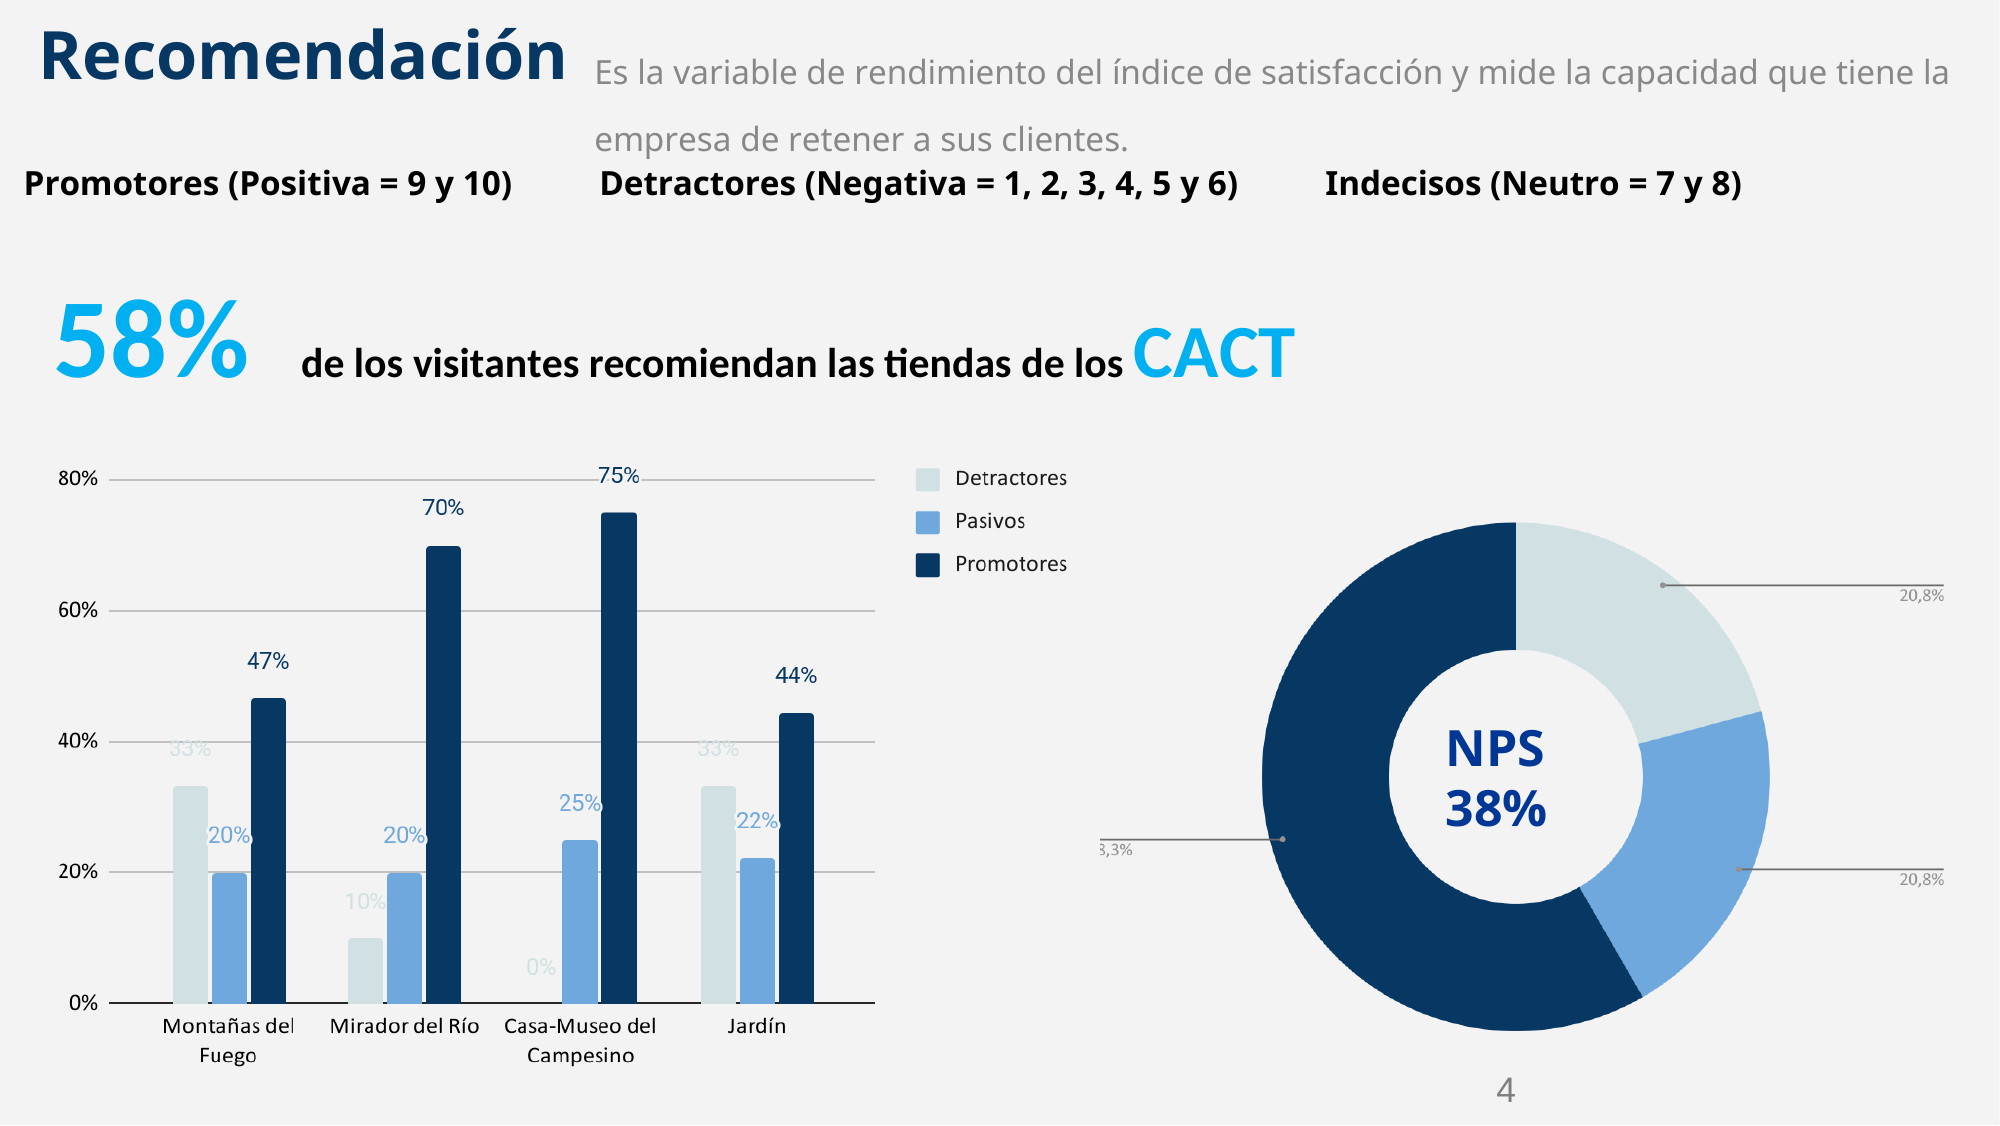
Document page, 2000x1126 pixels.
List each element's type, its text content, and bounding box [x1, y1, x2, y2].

text_box <número> [1478, 1058, 1945, 1119]
picture [24, 434, 1972, 1101]
text_box Es la variable de rendimiento del índice de satisfacción y mide la capacidad que tiene la empresa de retener a sus clientes. [531, 0, 2000, 277]
text_box Recomendación [38, 0, 531, 106]
text_box 58% de los visitantes recomiendan las tiendas de los CACT [38, 257, 1375, 410]
text_box NPS 38% [1445, 716, 1563, 837]
text_box Promotores (Positiva = 9 y 10) Detractores (Negativa = 1, 2, 3, 4, 5 y 6) Indecisos (Neutro = 7 y 8) [23, 129, 531, 235]
